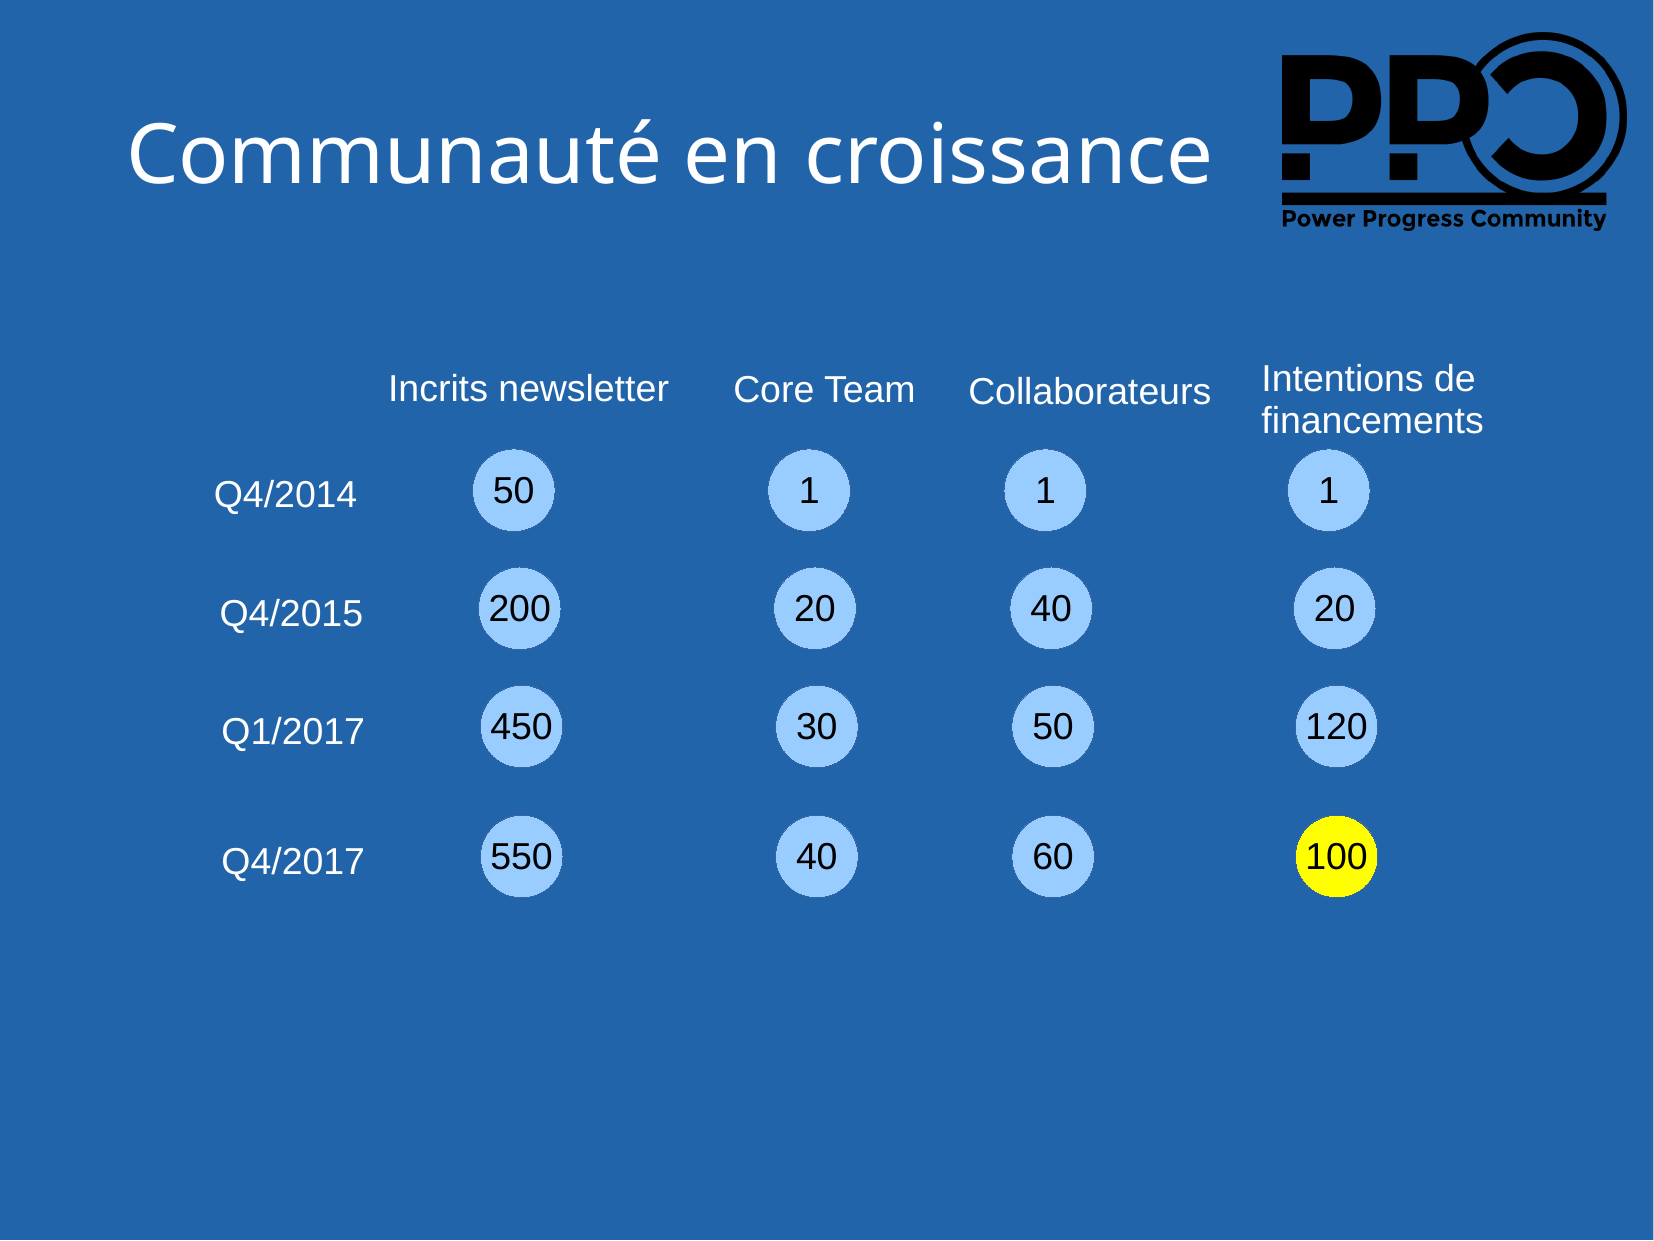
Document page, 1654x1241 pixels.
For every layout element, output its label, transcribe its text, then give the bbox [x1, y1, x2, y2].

text_box 1 [1003, 462, 1087, 532]
text_box Intentions de financements [1246, 350, 1510, 449]
text_box 30 [775, 685, 859, 768]
text_box Q4/2014 [198, 466, 373, 524]
text_box 200 [478, 566, 562, 650]
text_box 120 [1295, 685, 1378, 768]
picture [1282, 32, 1627, 232]
text_box 1 [767, 448, 851, 532]
text_box 100 [1295, 815, 1378, 898]
text_box 50 [472, 448, 556, 532]
title Communauté en croissance [66, 47, 1275, 255]
text_box 1 [1287, 449, 1371, 532]
text_box Q1/2017 [206, 702, 380, 760]
text_box Incrits newsletter [373, 360, 684, 418]
text_box 40 [1009, 566, 1093, 650]
text_box 20 [773, 566, 857, 650]
text_box 60 [1011, 815, 1095, 898]
text_box 550 [480, 815, 564, 898]
text_box 40 [775, 815, 859, 898]
text_box 450 [480, 685, 563, 768]
text_box Core Team [718, 361, 931, 419]
text_box Collaborateurs [953, 362, 1227, 462]
text_box Q4/2017 [206, 832, 380, 890]
text_box 50 [1011, 685, 1095, 768]
text_box 20 [1293, 566, 1377, 650]
text_box Q4/2015 [204, 584, 378, 642]
